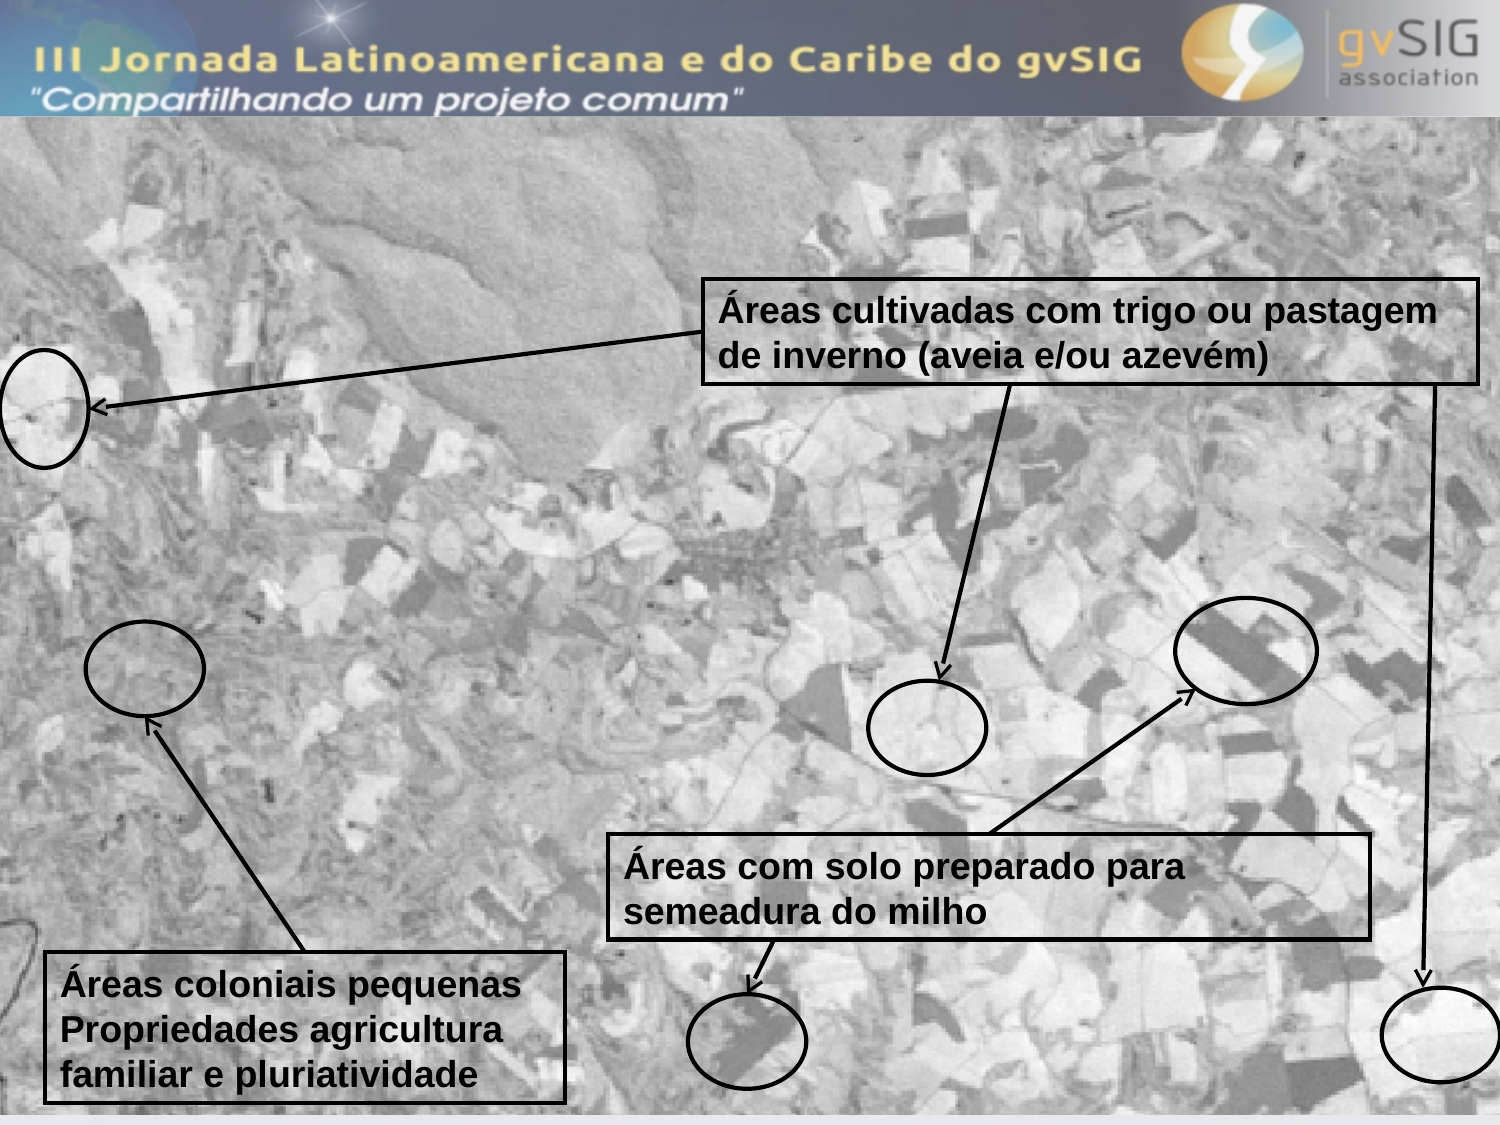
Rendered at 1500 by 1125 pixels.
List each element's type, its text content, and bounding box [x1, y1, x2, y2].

picture [0, 1115, 1500, 1125]
text_box [1384, 990, 1497, 1080]
text_box Áreas cultivadas com trigo ou pastagem de inverno (aveia e/ou azevém) [702, 278, 1479, 385]
text_box Áreas com solo preparado para semeadura do milho [608, 834, 1371, 940]
text_box [0, 117, 1500, 1115]
title Processamento IVDN Sextante [75, 44, 1426, 117]
picture [0, 0, 1500, 117]
text_box [3, 353, 86, 465]
text_box Áreas coloniais pequenas Propriedades agricultura familiar e pluriatividade [45, 952, 565, 1103]
